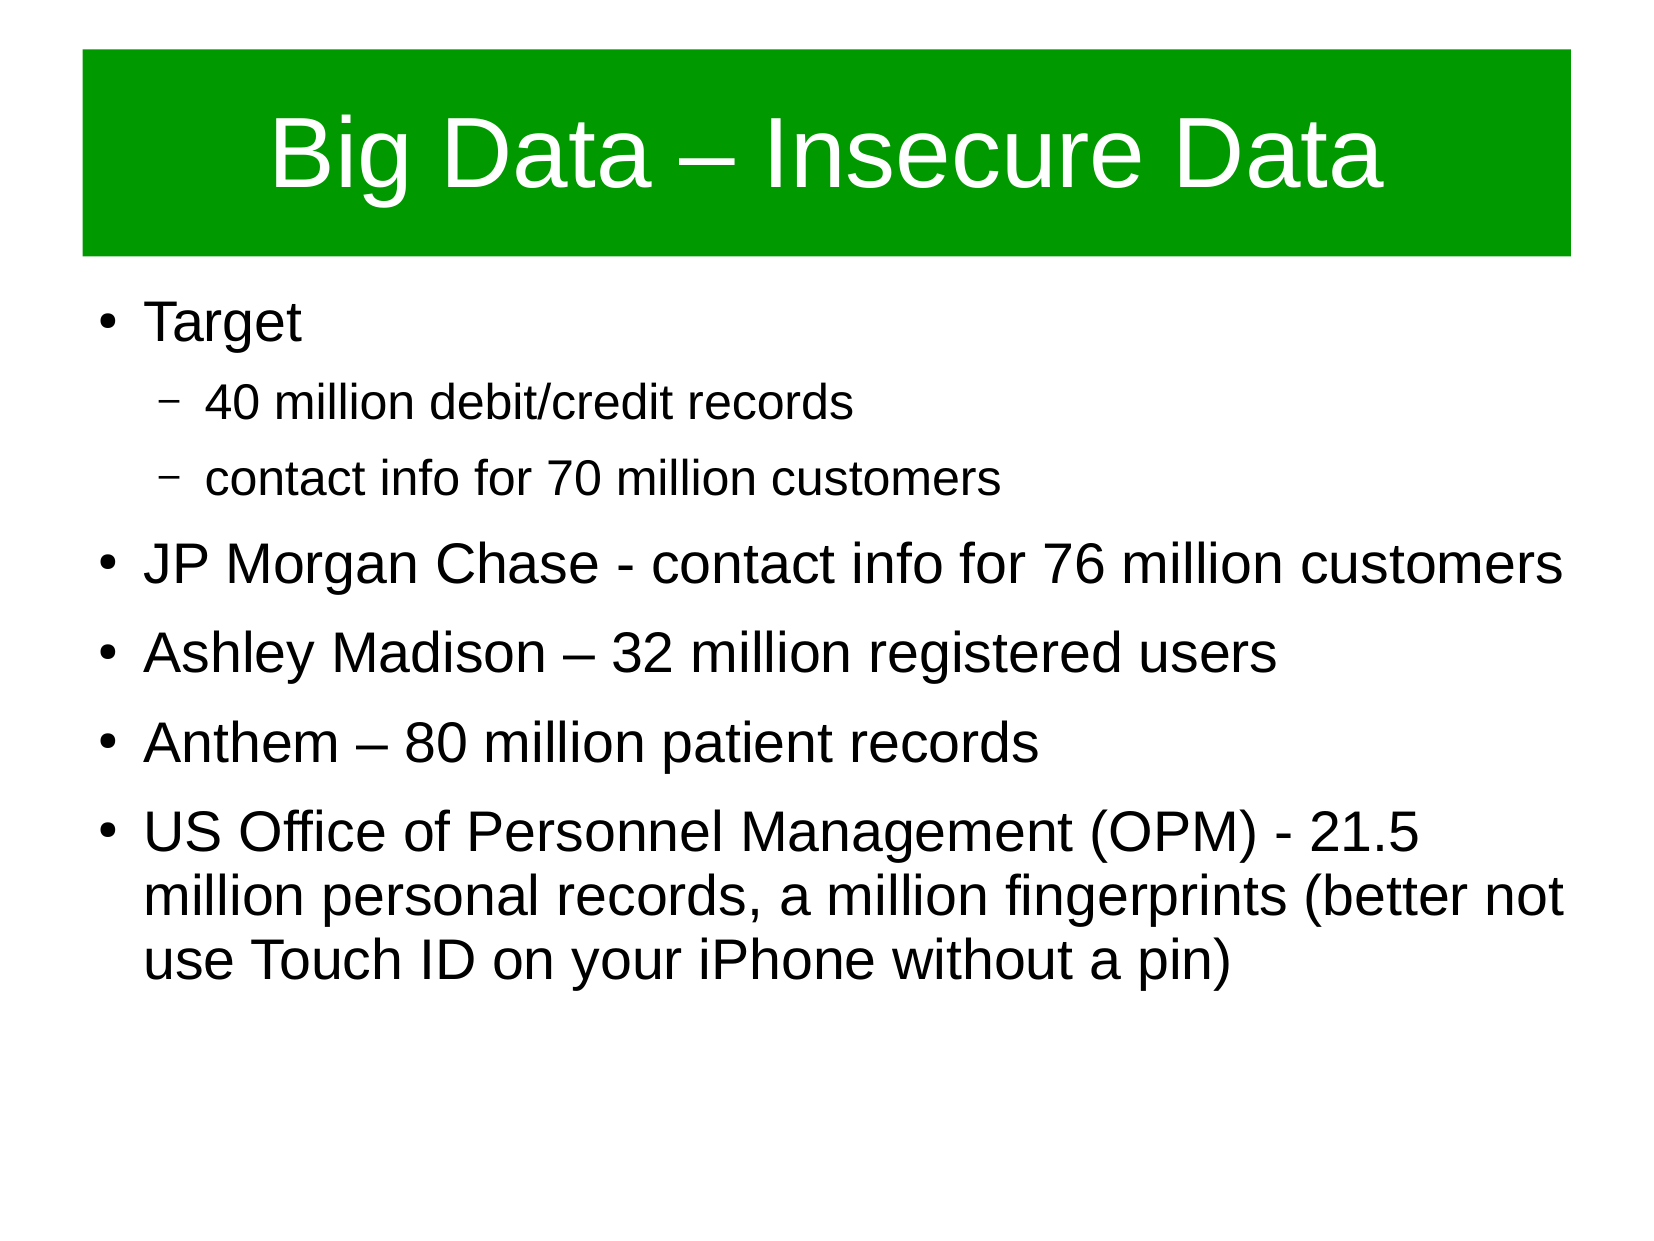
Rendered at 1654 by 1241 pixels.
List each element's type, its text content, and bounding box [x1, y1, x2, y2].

title Big Data – Insecure Data [82, 49, 1571, 257]
list Target 40 million debit/credit records contact info for 70 million customers JP Morgan Chase - contact info for 76 million customers Ashley Madison – 32 million registered users Anthem – 80 million patient records US Office of Personnel Management (OPM) - 21.5 million personal records, a million fingerprints (better not use Touch ID on your iPhone without a pin) [82, 290, 1571, 1010]
